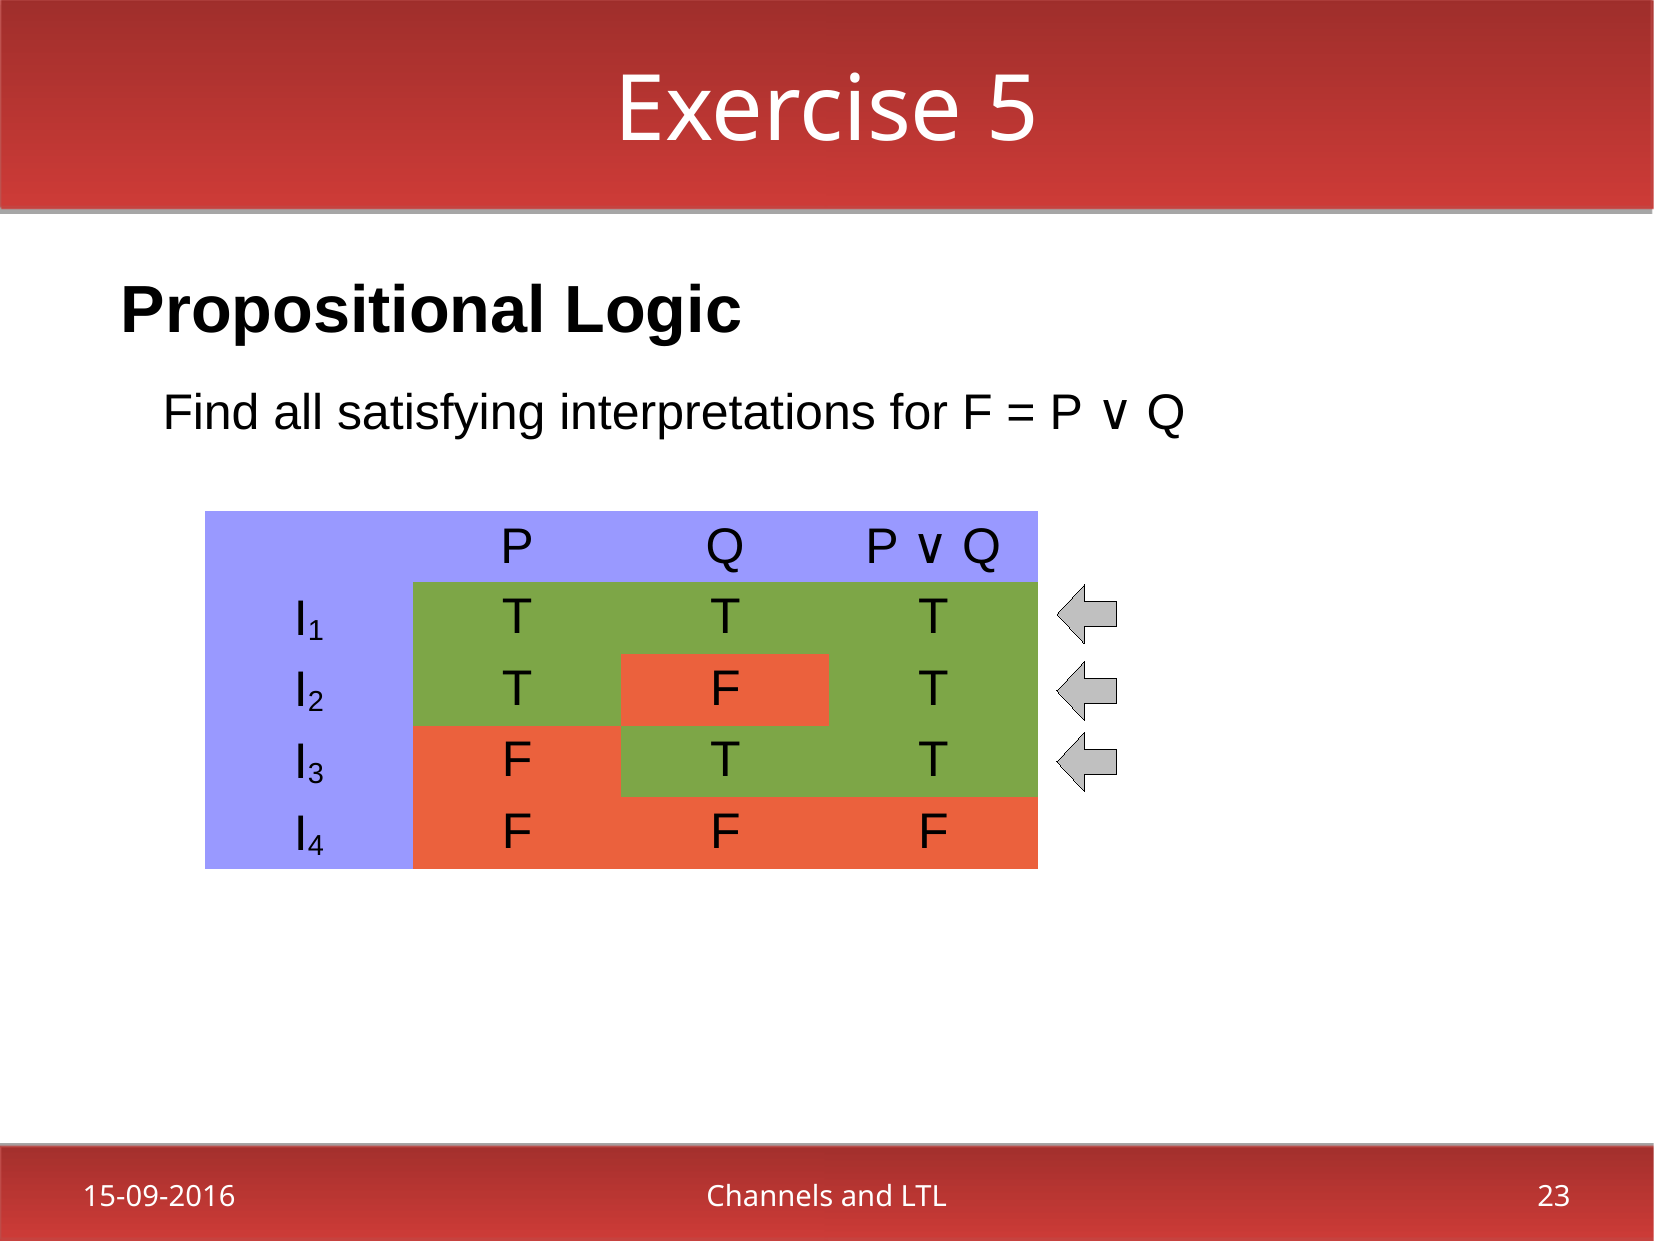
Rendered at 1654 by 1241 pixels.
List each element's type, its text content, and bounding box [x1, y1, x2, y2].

table_cell F [413, 797, 621, 869]
text_box Find all satisfying interpretations for F = P ∨ Q [147, 377, 1202, 448]
table_cell F [621, 797, 829, 869]
picture [0, 1143, 1654, 1241]
title Exercise 5 [59, 31, 1595, 178]
text_box [1056, 732, 1117, 792]
table_cell I3 [205, 726, 413, 797]
text_box [1056, 661, 1117, 721]
table_cell F [621, 654, 829, 726]
table_header P ∨ Q [829, 511, 1038, 582]
table_cell F [829, 797, 1038, 869]
table_header Q [621, 511, 829, 582]
table_cell T [621, 582, 829, 654]
table_cell I2 [205, 654, 413, 726]
table_cell F [413, 726, 621, 797]
table_cell I4 [205, 797, 413, 869]
table_cell T [621, 726, 829, 797]
text_box [1057, 584, 1117, 644]
table_cell T [413, 654, 621, 726]
table_cell T [413, 582, 621, 654]
table_cell T [829, 582, 1038, 654]
text_box Propositional Logic [105, 264, 759, 354]
table_header P [413, 511, 621, 582]
table_cell T [829, 726, 1038, 797]
table_cell T [829, 654, 1038, 726]
picture [0, 0, 1654, 214]
table_header [205, 511, 413, 582]
table_cell I1 [205, 582, 413, 654]
